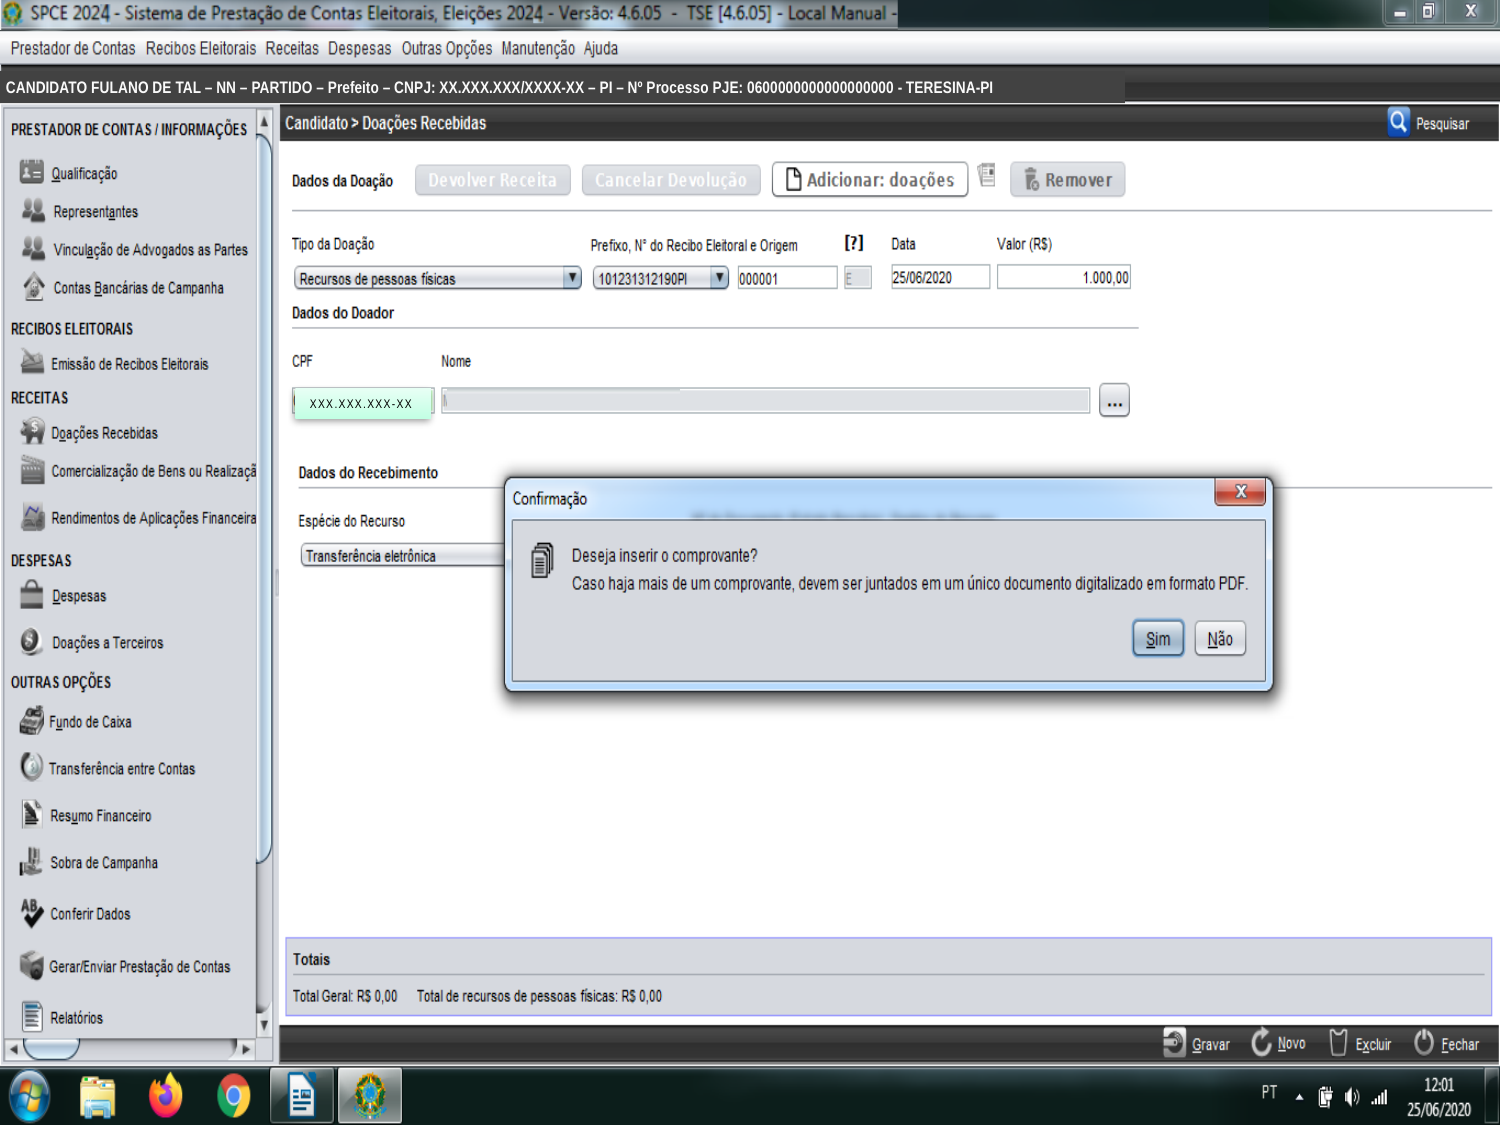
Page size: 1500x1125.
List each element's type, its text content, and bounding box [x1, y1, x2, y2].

text_box CANDIDATO FULANO DE TAL – NN – PARTIDO – Prefeito – CNPJ: XX.XXX.XXX/XXXX-XX – PI – Nº Processo PJE: 0600000000000000000 - TERESINA-PI [0, 70, 1125, 104]
picture [0, 0, 1500, 1125]
text_box XXX.XXX.XXX-XX [295, 388, 431, 419]
